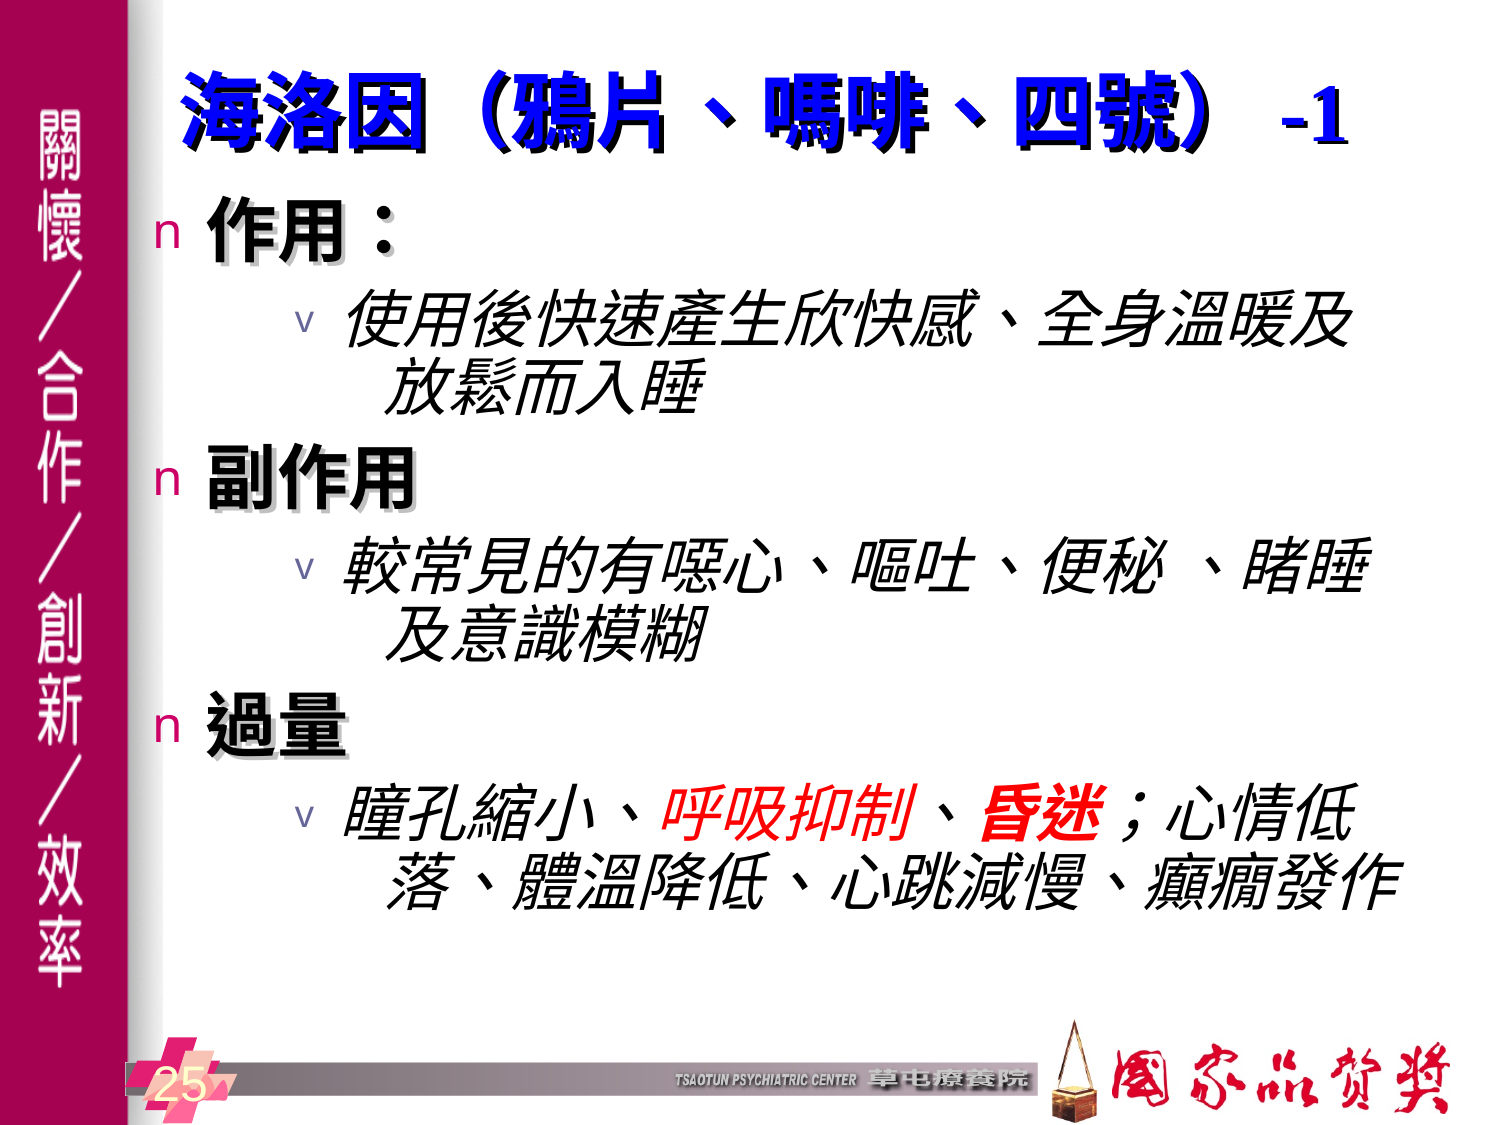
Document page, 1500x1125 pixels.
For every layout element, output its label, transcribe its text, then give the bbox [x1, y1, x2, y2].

title 海洛因（鴉片、嗎啡、四號）-1 [162, 48, 1500, 166]
text_box [23, 1043, 337, 1119]
list 作用： 使用後快速產生欣快感、全身溫暖及放鬆而入睡 副作用 較常見的有噁心、嘔吐、便秘 、睹睡及意識模糊 過量 瞳孔縮小、呼吸抑制、昏迷；心情低落、體溫降低、心跳減慢、癲癇發作 [137, 187, 1426, 988]
